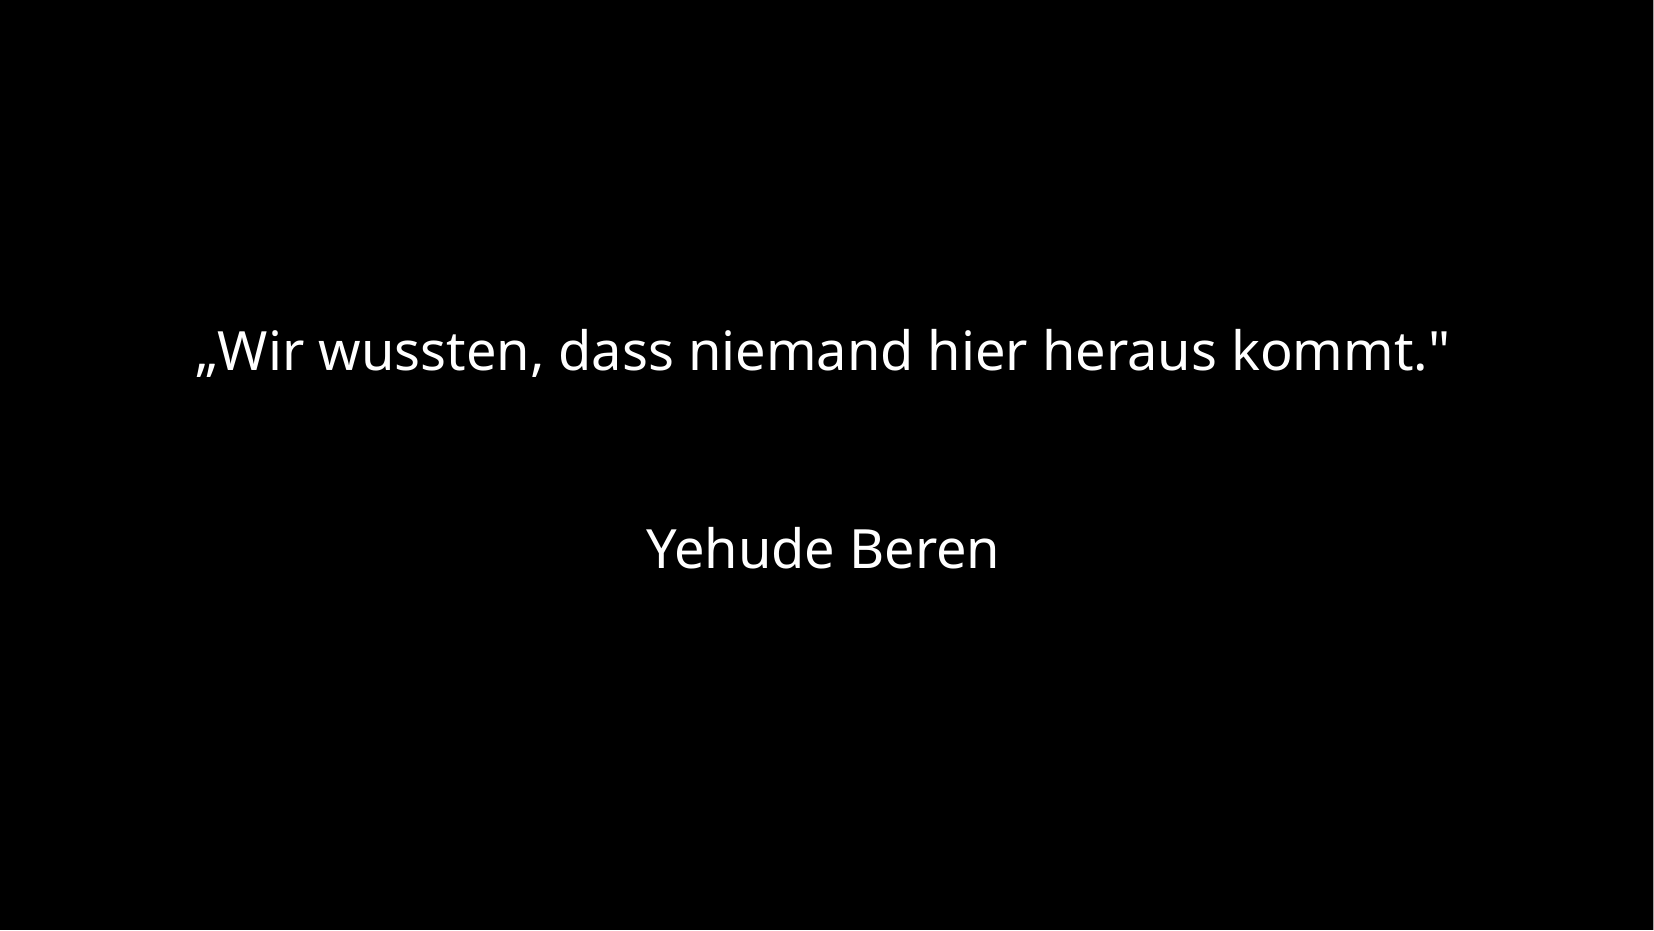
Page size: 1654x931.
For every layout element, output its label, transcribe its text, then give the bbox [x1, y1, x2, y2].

text_box „Wir wussten, dass niemand hier heraus kommt." Yehude Beren [0, 206, 1654, 723]
